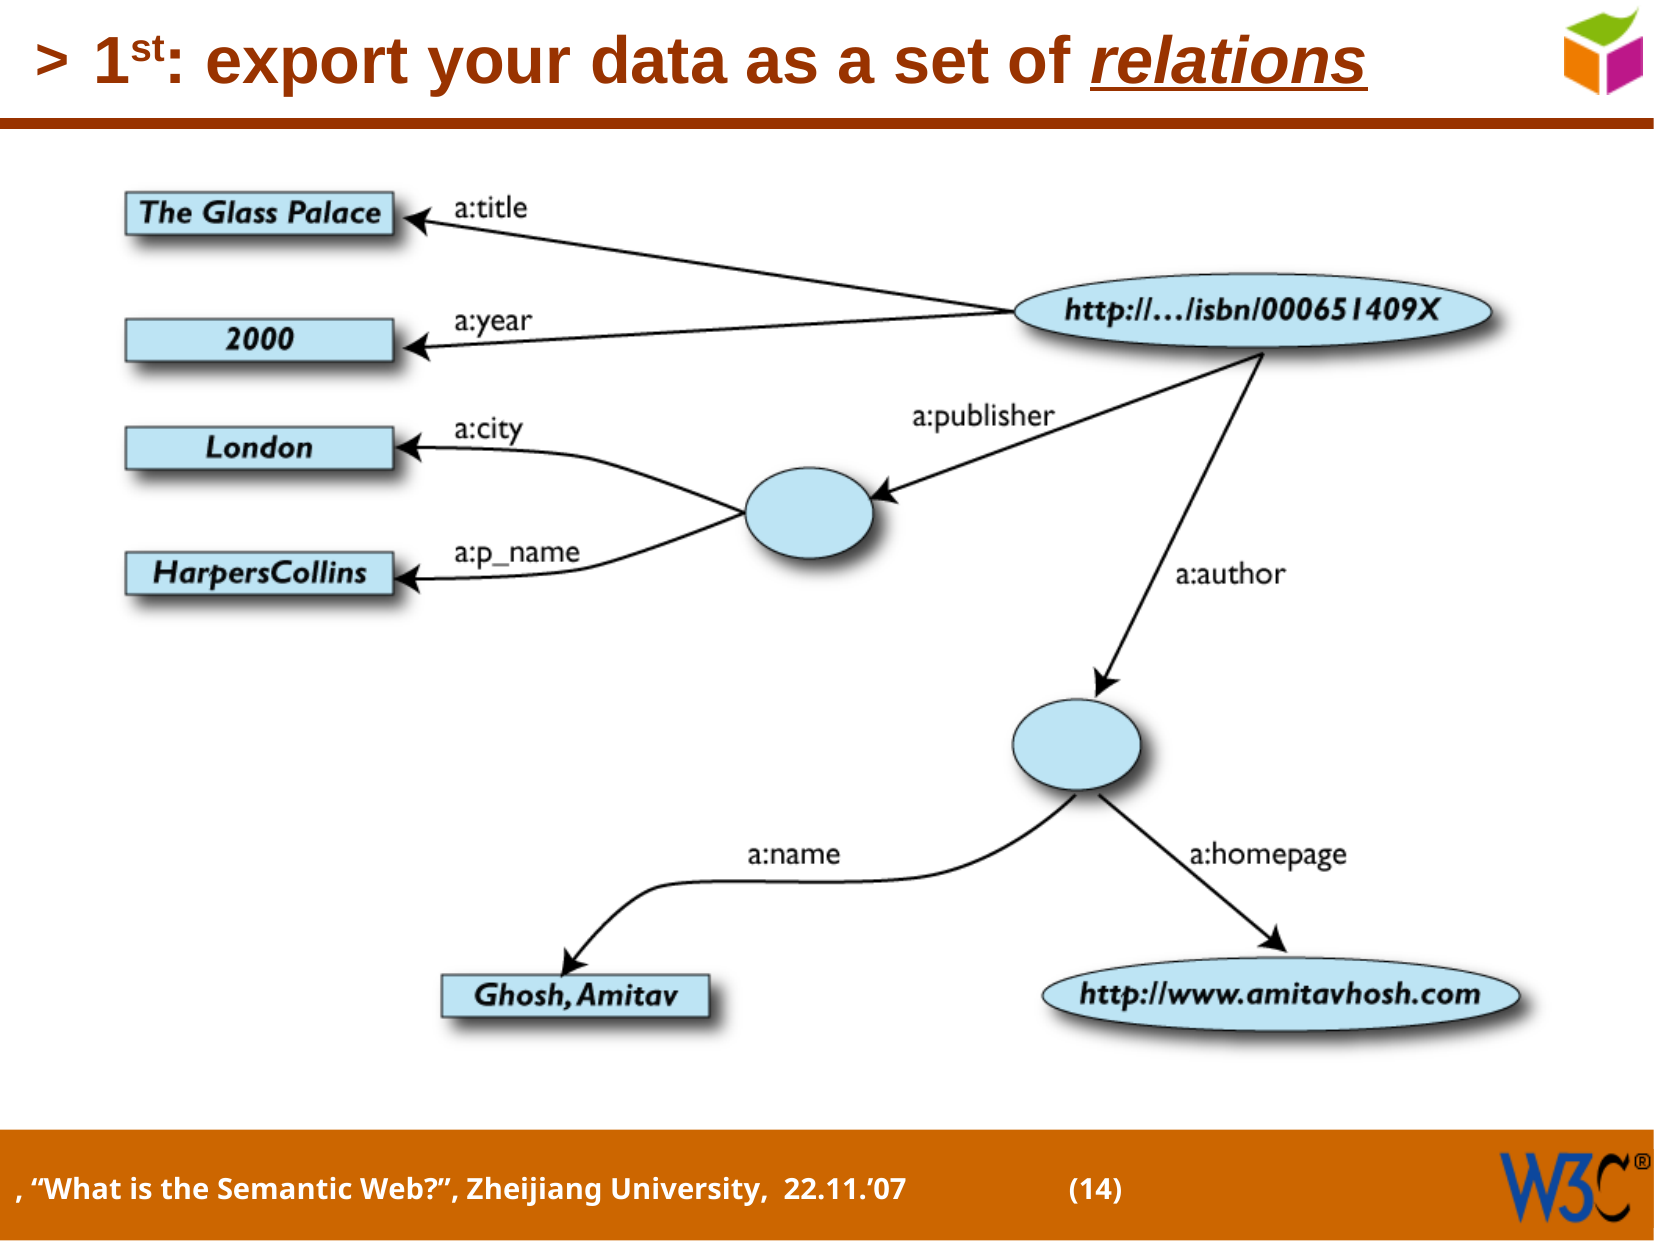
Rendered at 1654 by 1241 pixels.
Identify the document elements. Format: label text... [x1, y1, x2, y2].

picture [1564, 5, 1643, 95]
title 1st: export your data as a set of relations [93, 0, 1493, 119]
picture [112, 177, 1556, 1069]
picture [1495, 1149, 1654, 1228]
